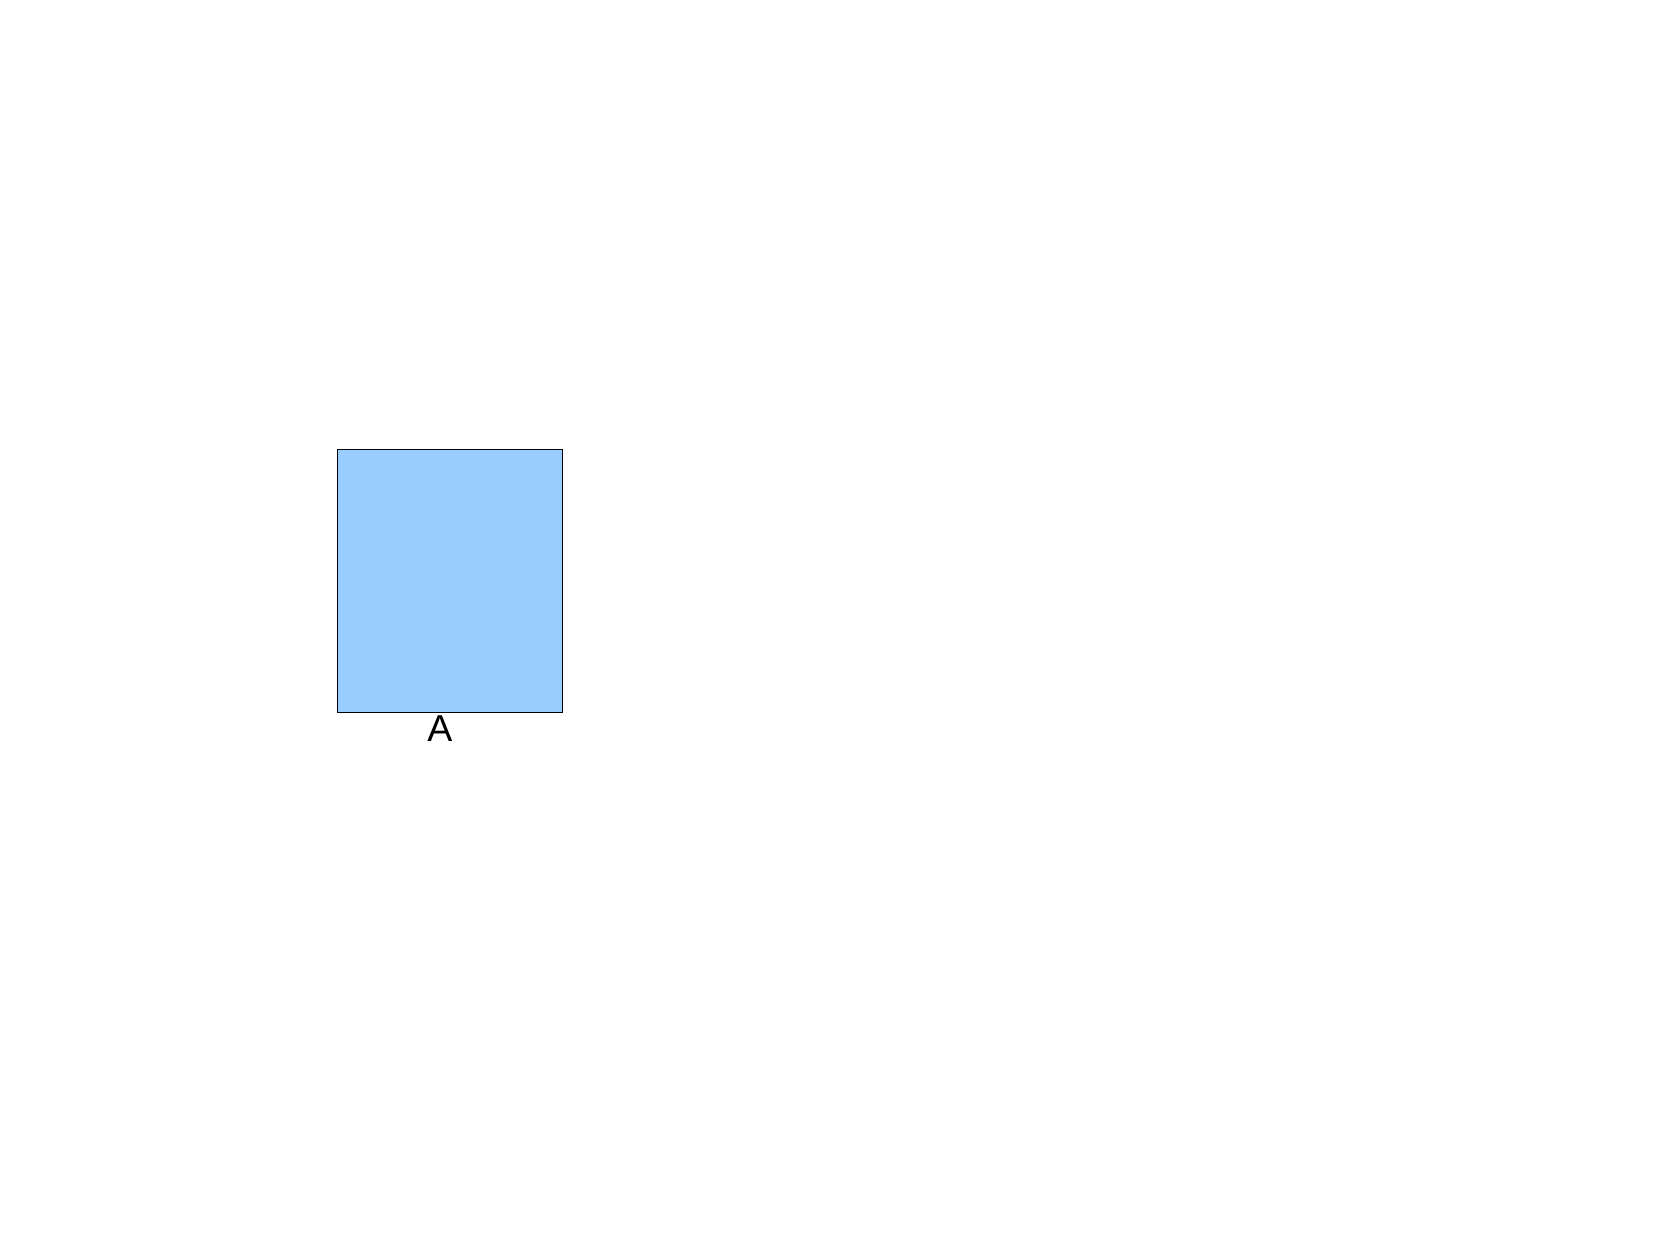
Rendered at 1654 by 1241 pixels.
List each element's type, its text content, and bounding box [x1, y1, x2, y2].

text_box [337, 449, 563, 770]
text_box A [412, 699, 468, 757]
